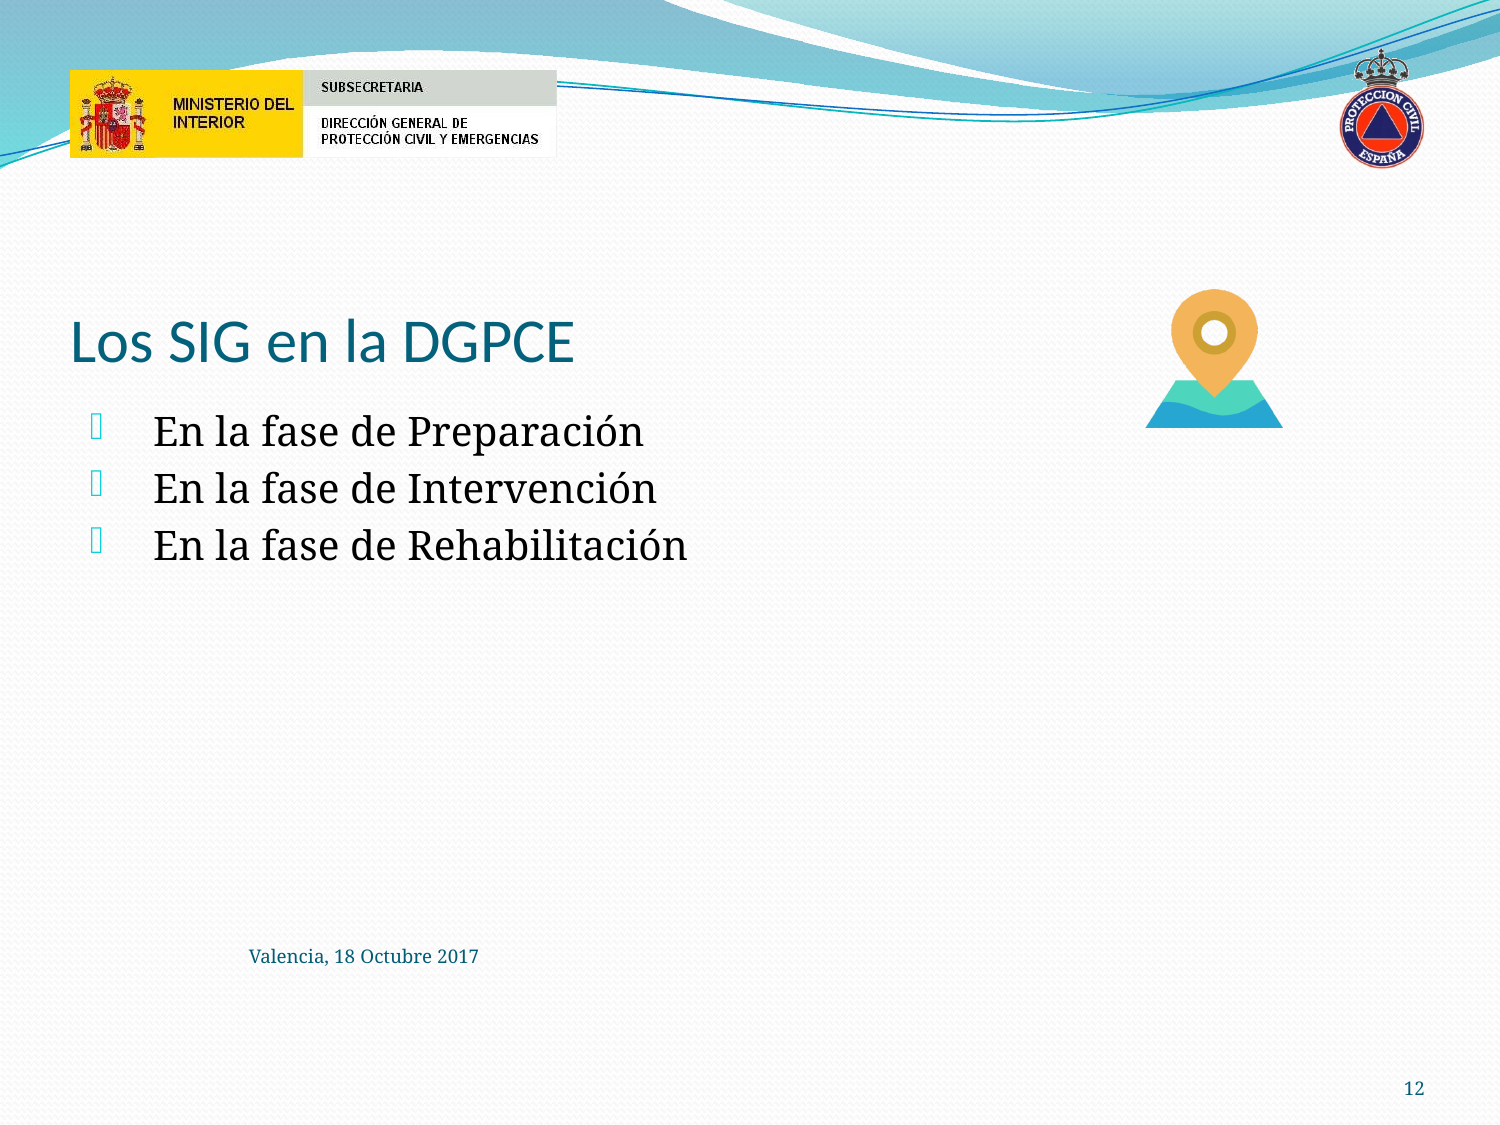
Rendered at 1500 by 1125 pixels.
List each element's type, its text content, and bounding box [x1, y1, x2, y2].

slide_number Valencia, 18 Octubre 2017 [249, 922, 507, 968]
picture [24, 147, 50, 156]
title Los SIG en la DGPCE [70, 187, 1421, 375]
picture [0, 0, 1500, 1125]
list En la fase de Preparación En la fase de Intervención En la fase de Rehabilitación [75, 398, 1425, 1038]
slide_number <number> [1299, 1042, 1425, 1103]
